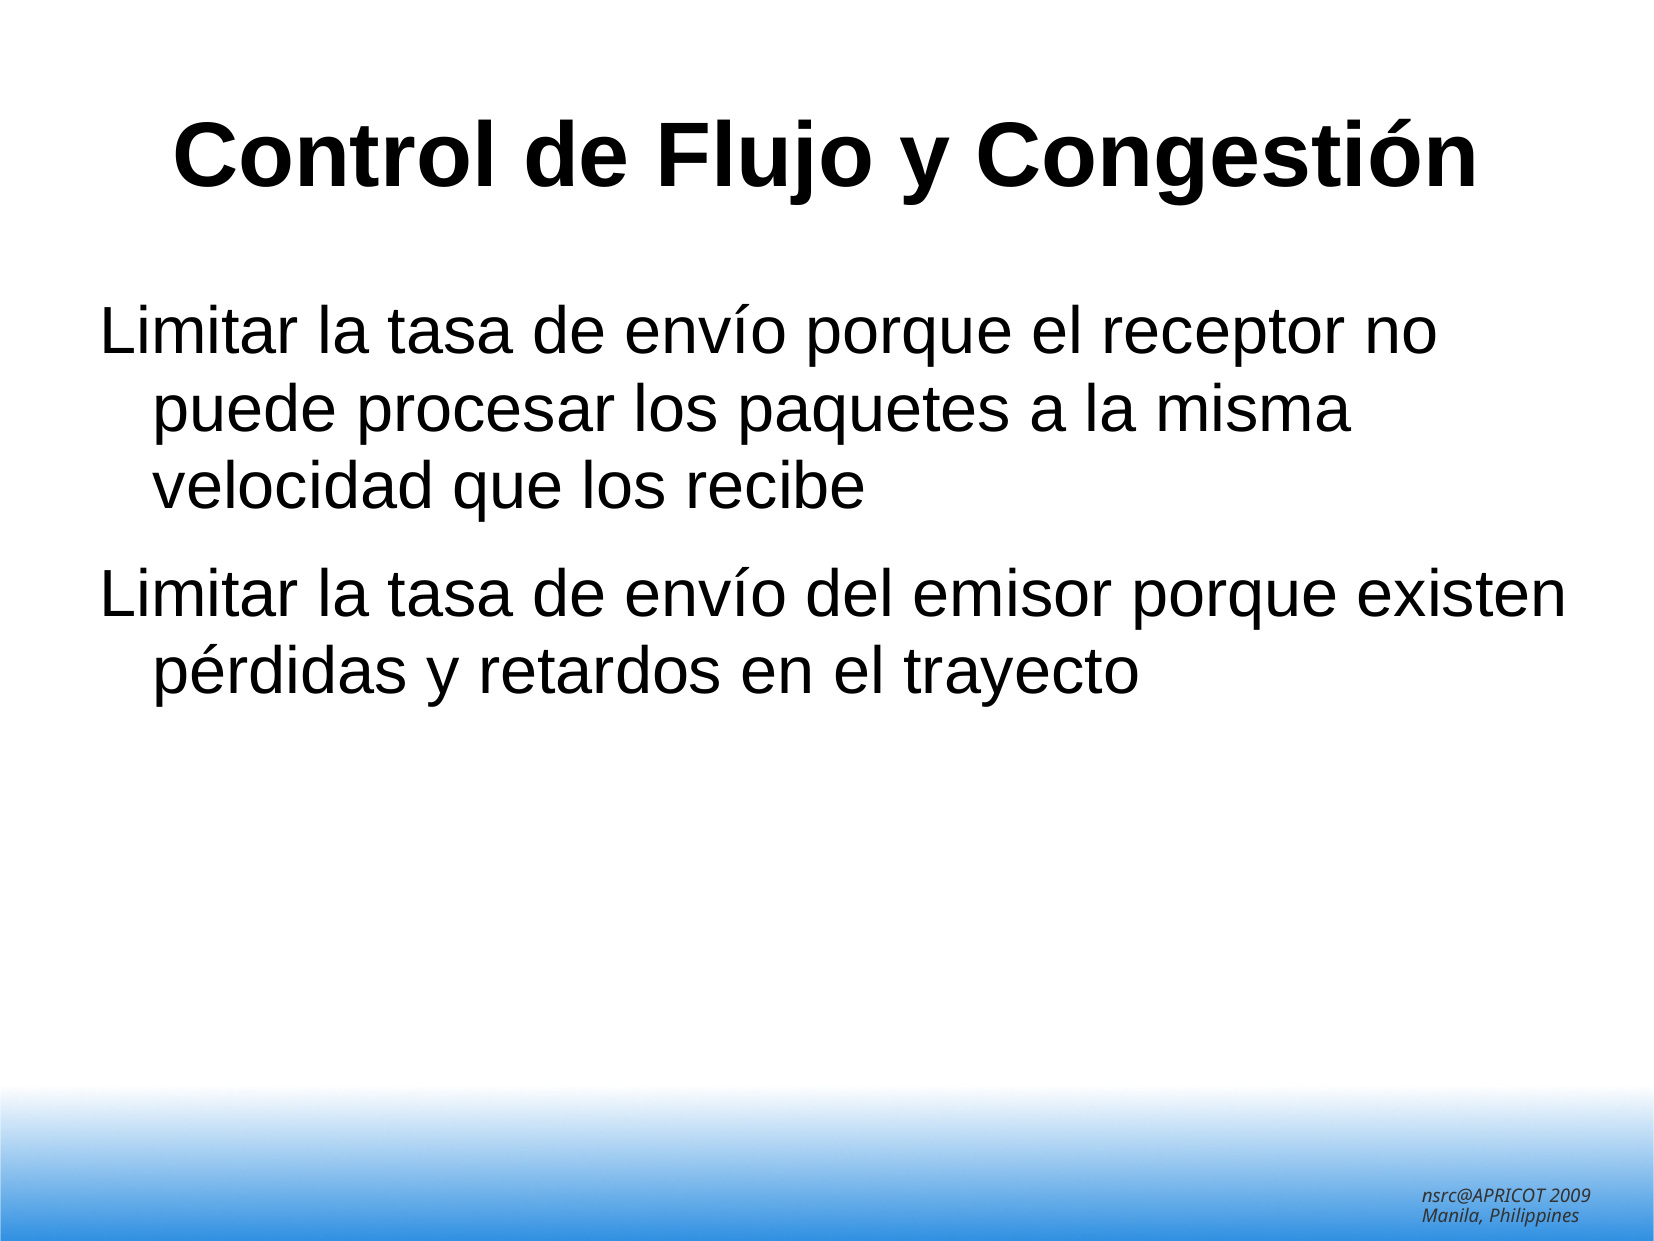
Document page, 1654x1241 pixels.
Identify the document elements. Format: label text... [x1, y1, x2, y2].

title Control de Flujo y Congestión [82, 38, 1571, 268]
list Limitar la tasa de envío porque el receptor no puede procesar los paquetes a la misma velocidad que los recibe Limitar la tasa de envío del emisor porque existen pérdidas y retardos en el trayecto [82, 290, 1571, 1109]
picture [0, 1083, 1654, 1241]
